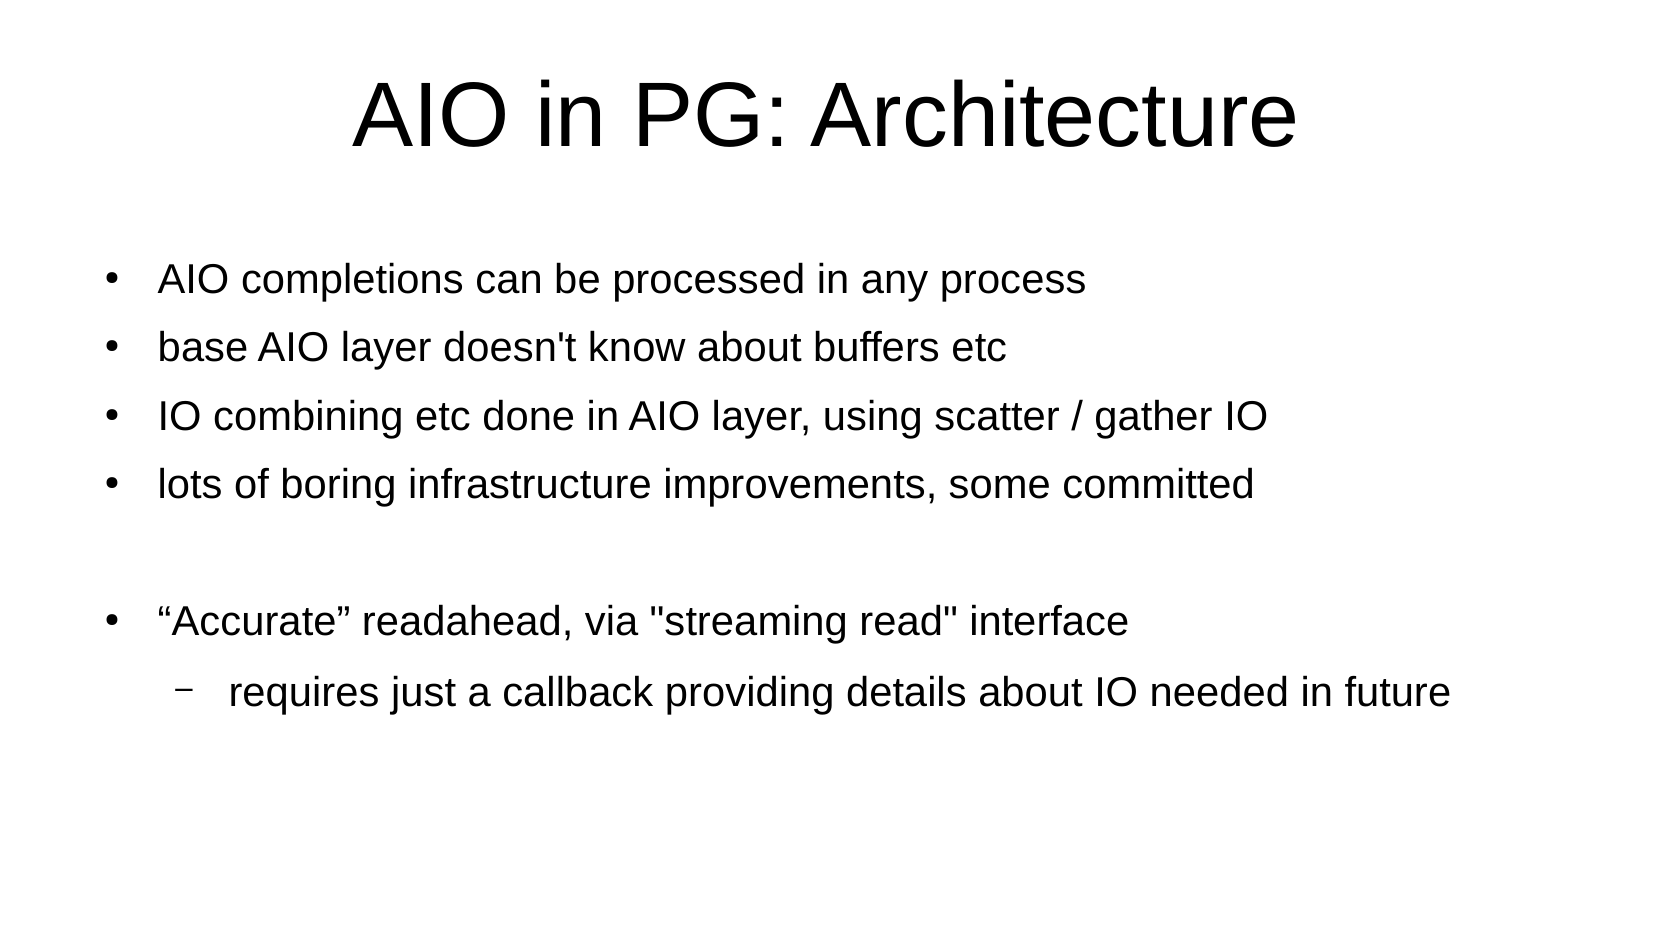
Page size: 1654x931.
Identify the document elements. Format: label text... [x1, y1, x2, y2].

list AIO completions can be processed in any process base AIO layer doesn't know about buffers etc IO combining etc done in AIO layer, using scatter / gather IO lots of boring infrastructure improvements, some committed “Accurate” readahead, via "streaming read" interface requires just a callback providing details about IO needed in future [86, 255, 1576, 901]
title AIO in PG: Architecture [82, 37, 1571, 193]
